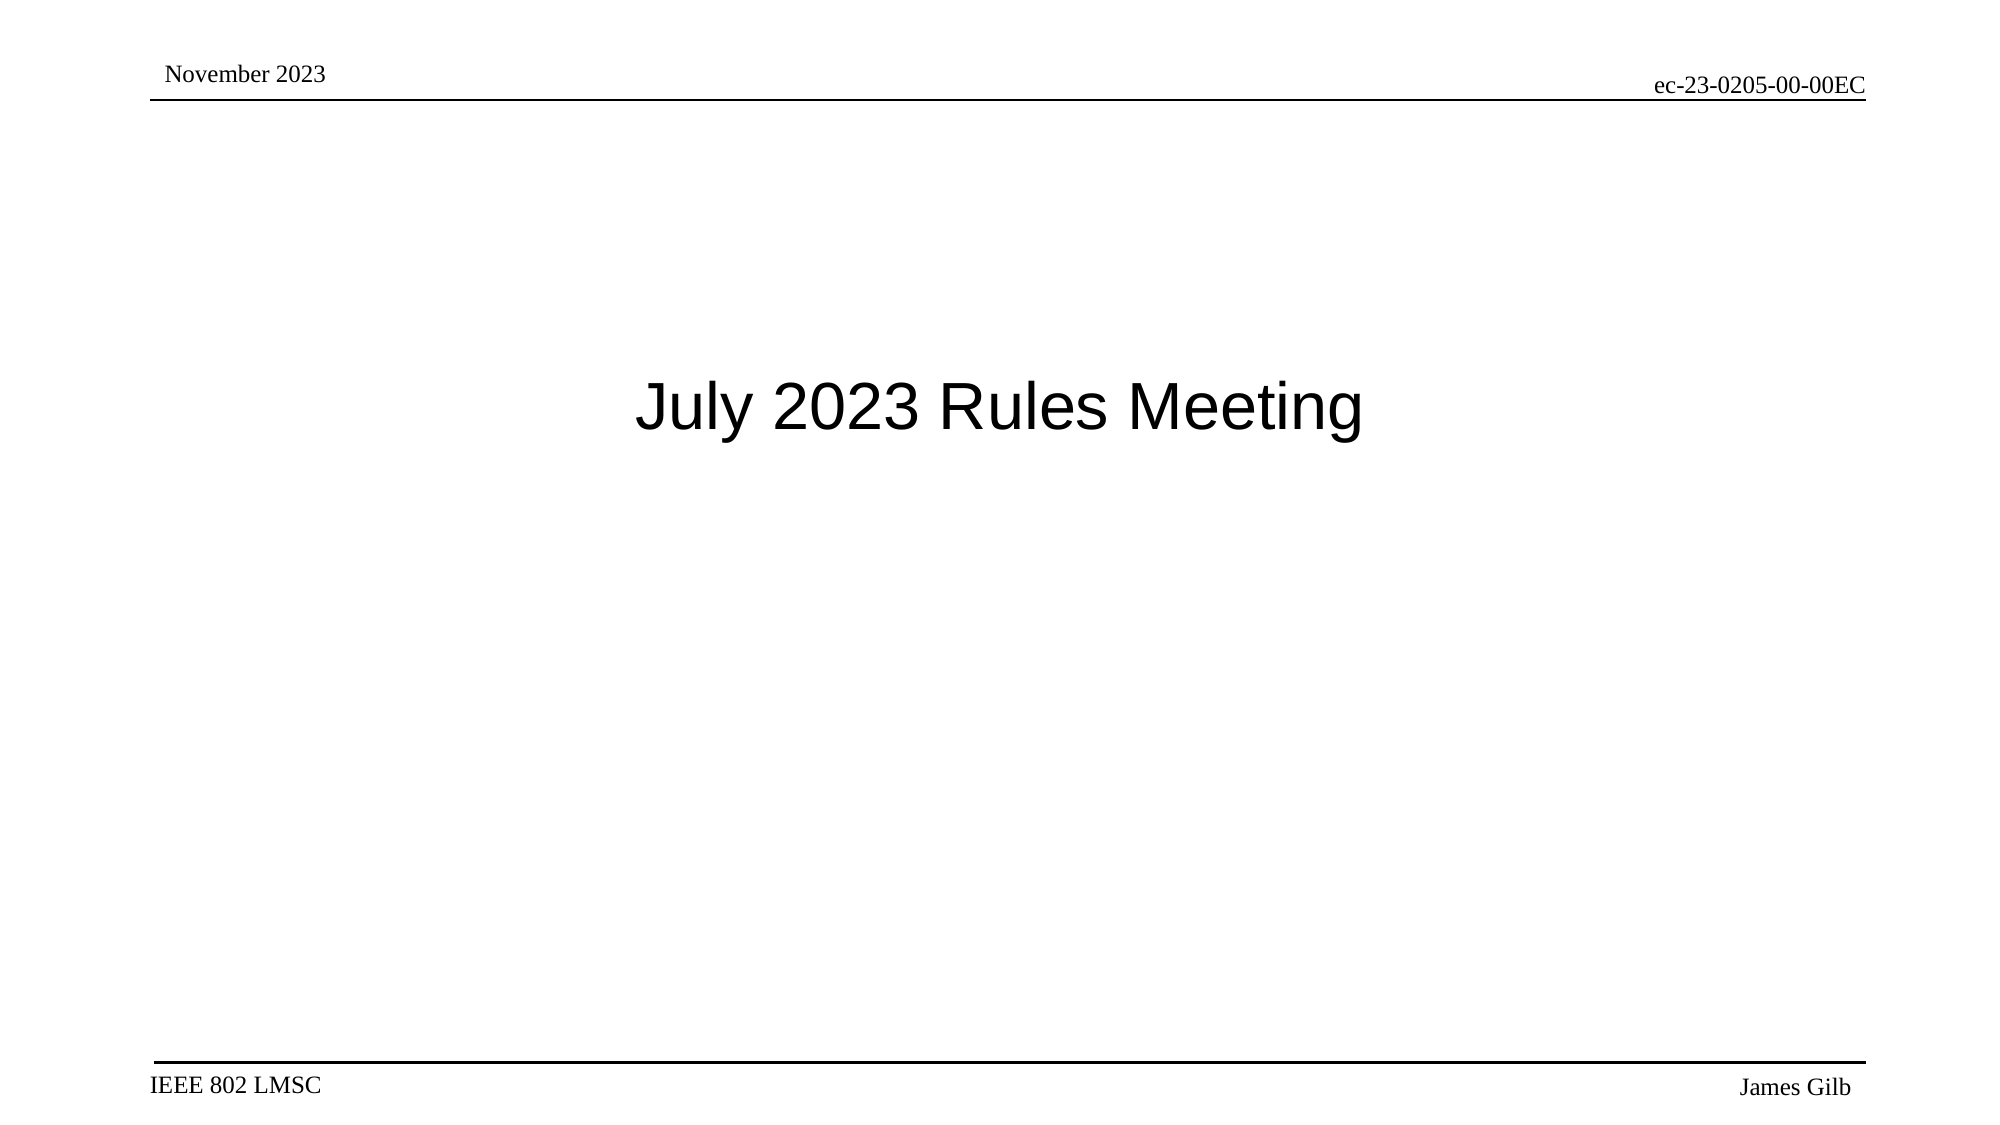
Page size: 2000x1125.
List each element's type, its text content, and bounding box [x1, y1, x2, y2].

subtitle July 2023 Rules Meeting [125, 112, 1876, 693]
